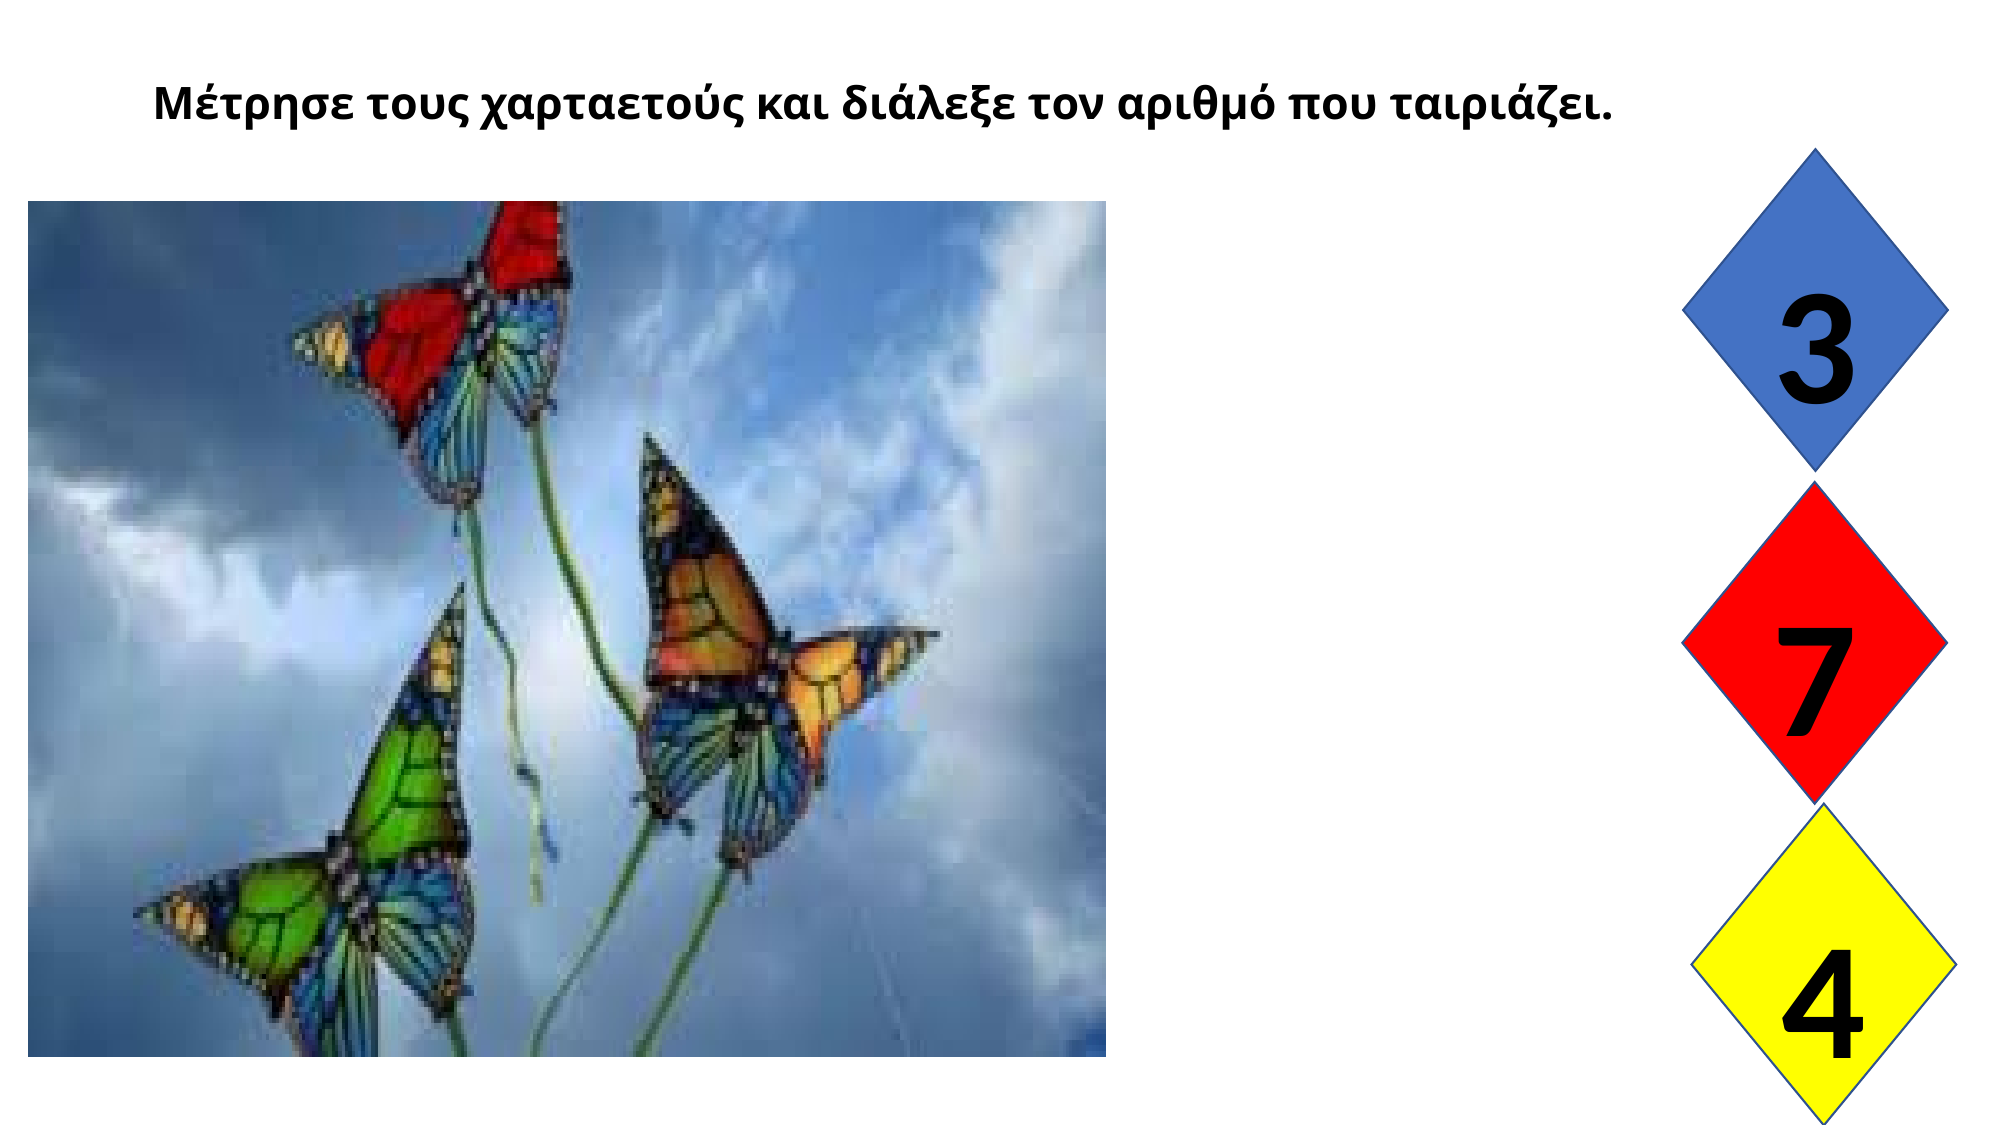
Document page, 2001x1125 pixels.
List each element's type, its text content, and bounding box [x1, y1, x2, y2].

text_box 7 [1682, 481, 1948, 804]
text_box 4 [1691, 803, 1957, 1125]
text_box 3 [1683, 149, 1948, 471]
picture [28, 201, 1106, 1057]
title Μέτρησε τους χαρταετούς και διάλεξε τον αριθμό που ταιριάζει. [137, 59, 1863, 151]
